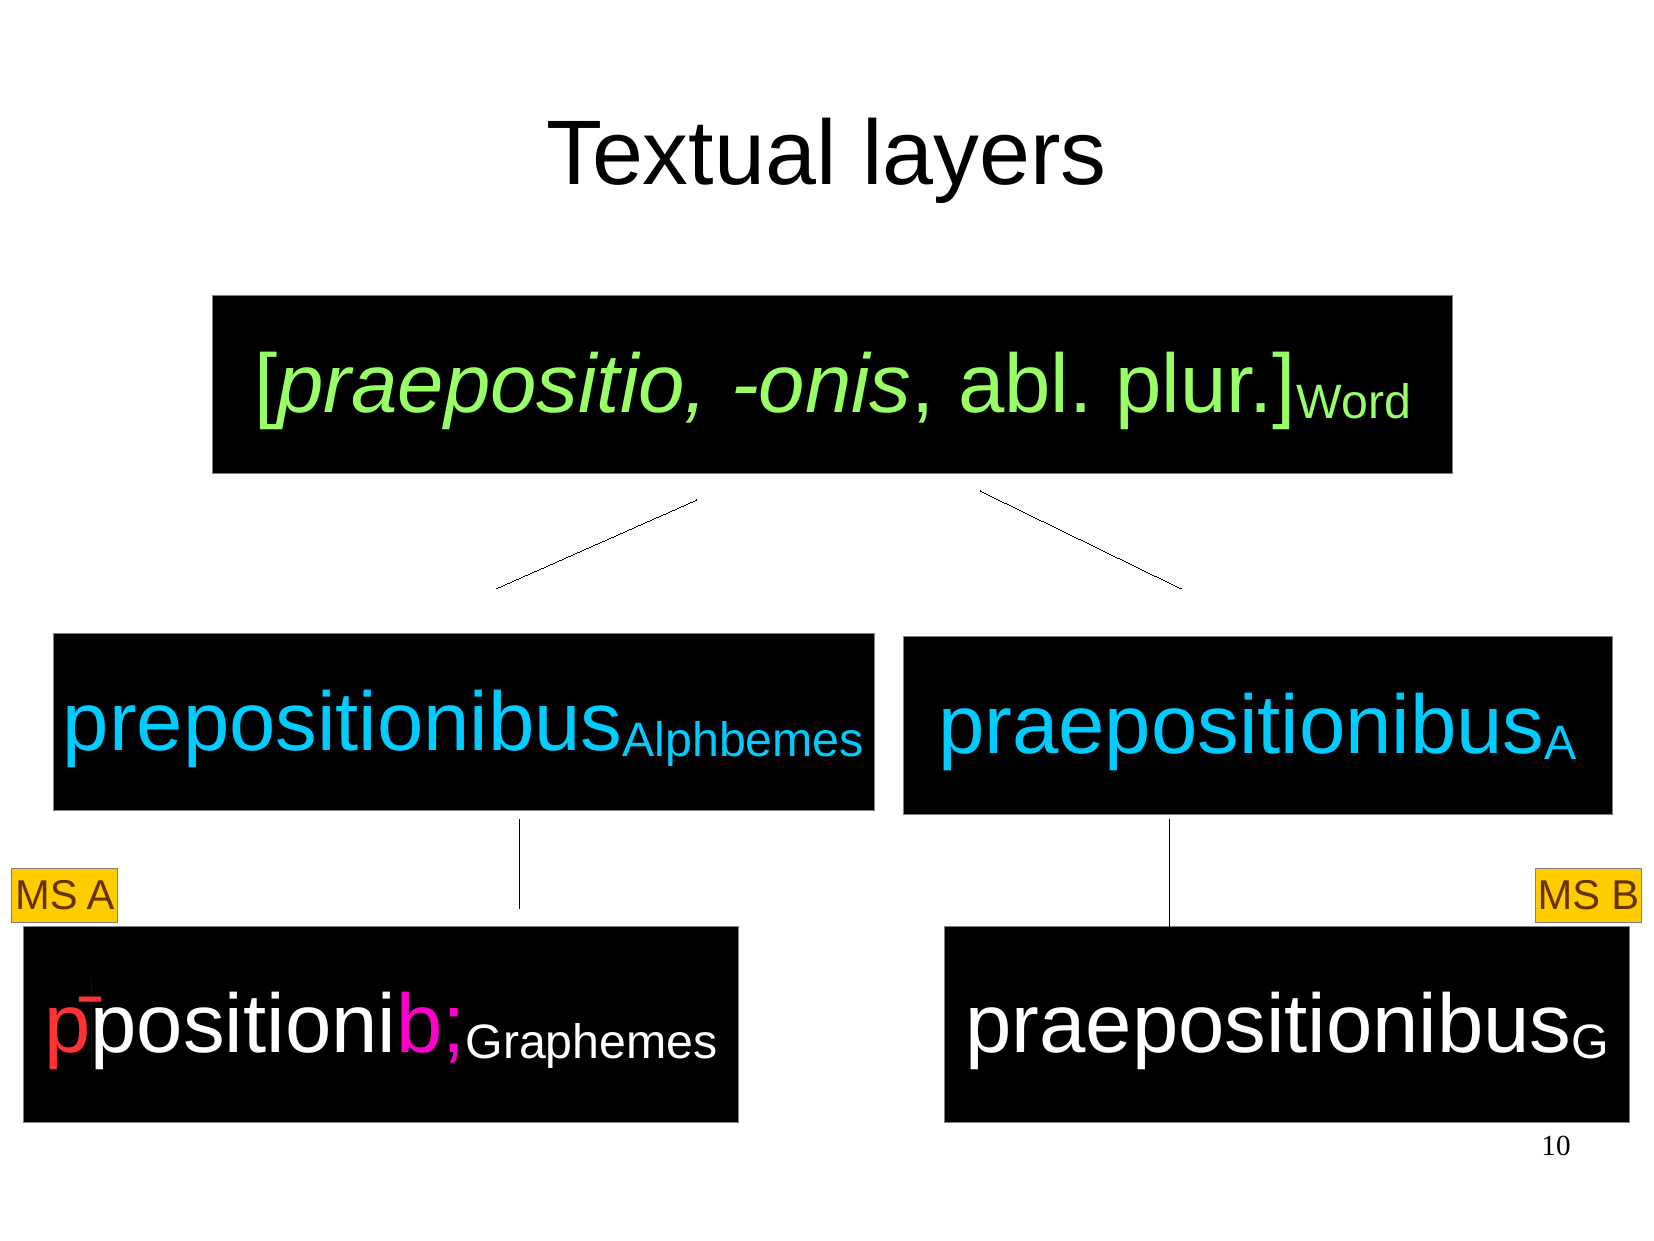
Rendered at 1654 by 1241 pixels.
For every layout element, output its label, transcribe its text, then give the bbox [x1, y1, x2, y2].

text_box MS B [1535, 868, 1642, 923]
text_box MS A [11, 868, 118, 923]
text_box praepositionibusG [944, 926, 1630, 1123]
text_box praepositionibusA [903, 636, 1613, 815]
title Textual layers [82, 49, 1571, 257]
text_box prepositionibusAlphbemes [53, 633, 875, 811]
text_box p̄positionib;Graphemes [23, 926, 739, 1123]
text_box [praepositio, -onis, abl. plur.]Word [212, 295, 1453, 474]
